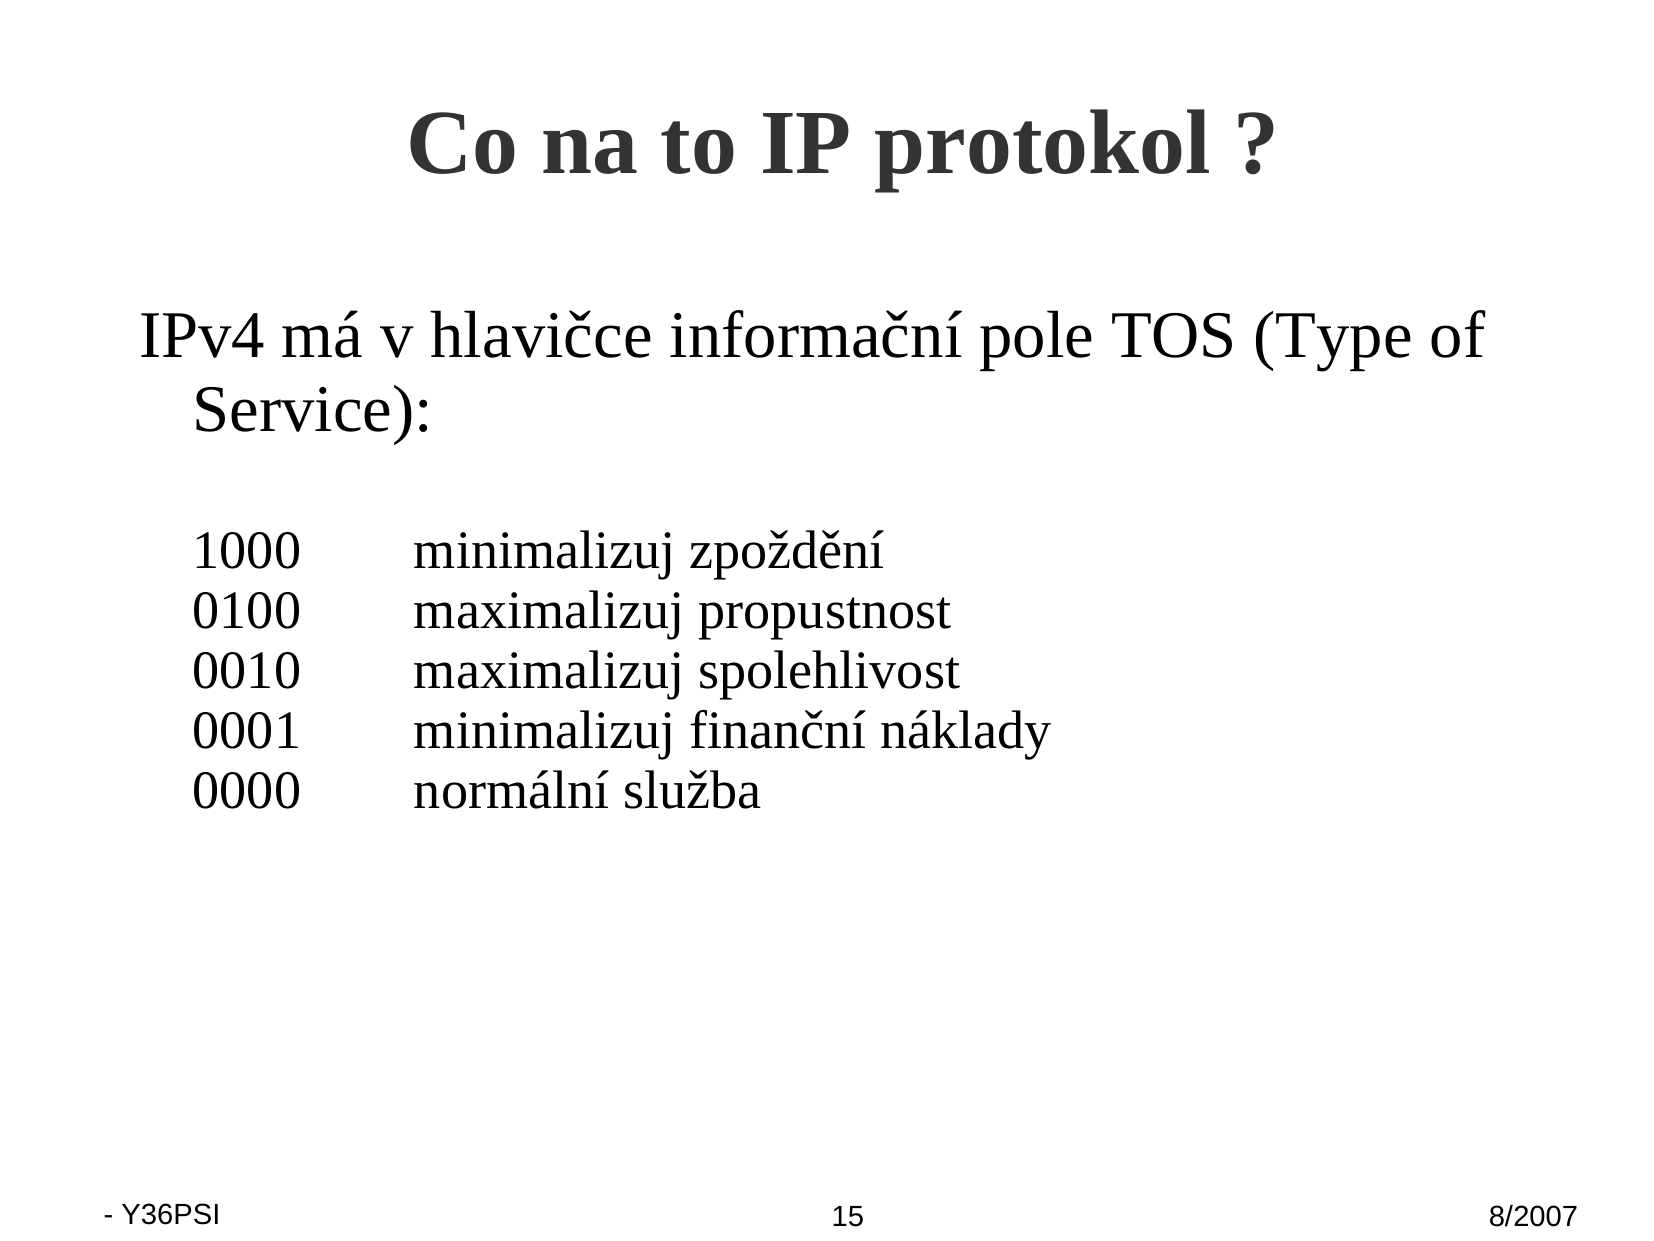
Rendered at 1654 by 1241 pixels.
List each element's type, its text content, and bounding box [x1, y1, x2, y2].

title Co na to IP protokol ? [210, 38, 1478, 247]
list IPv4 má v hlavičce informační pole TOS (Type of Service): 1000 minimalizuj zpoždění 0100 maximalizuj propustnost 0010 maximalizuj spolehlivost 0001 minimalizuj finanční náklady 0000 normální služba [121, 297, 1534, 1126]
